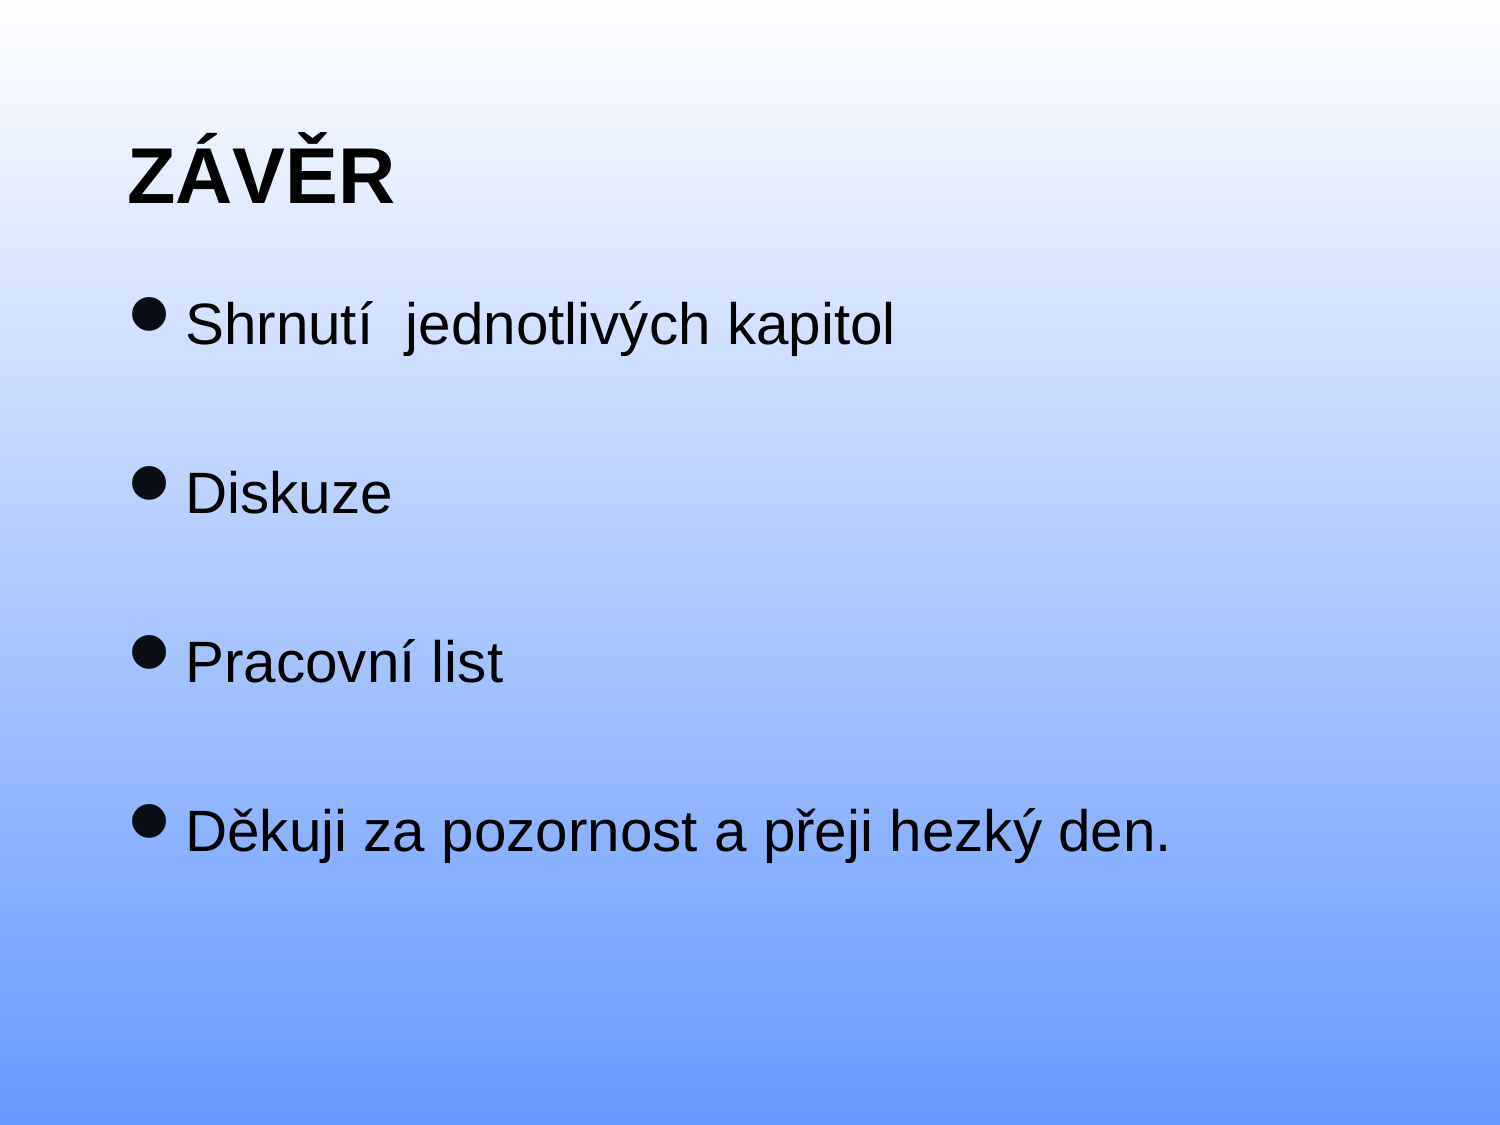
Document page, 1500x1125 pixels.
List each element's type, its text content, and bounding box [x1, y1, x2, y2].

title ZÁVĚR [112, 78, 1463, 266]
list Shrnutí jednotlivých kapitol Diskuze Pracovní list Děkuji za pozornost a přeji hezký den. [112, 278, 1463, 1023]
